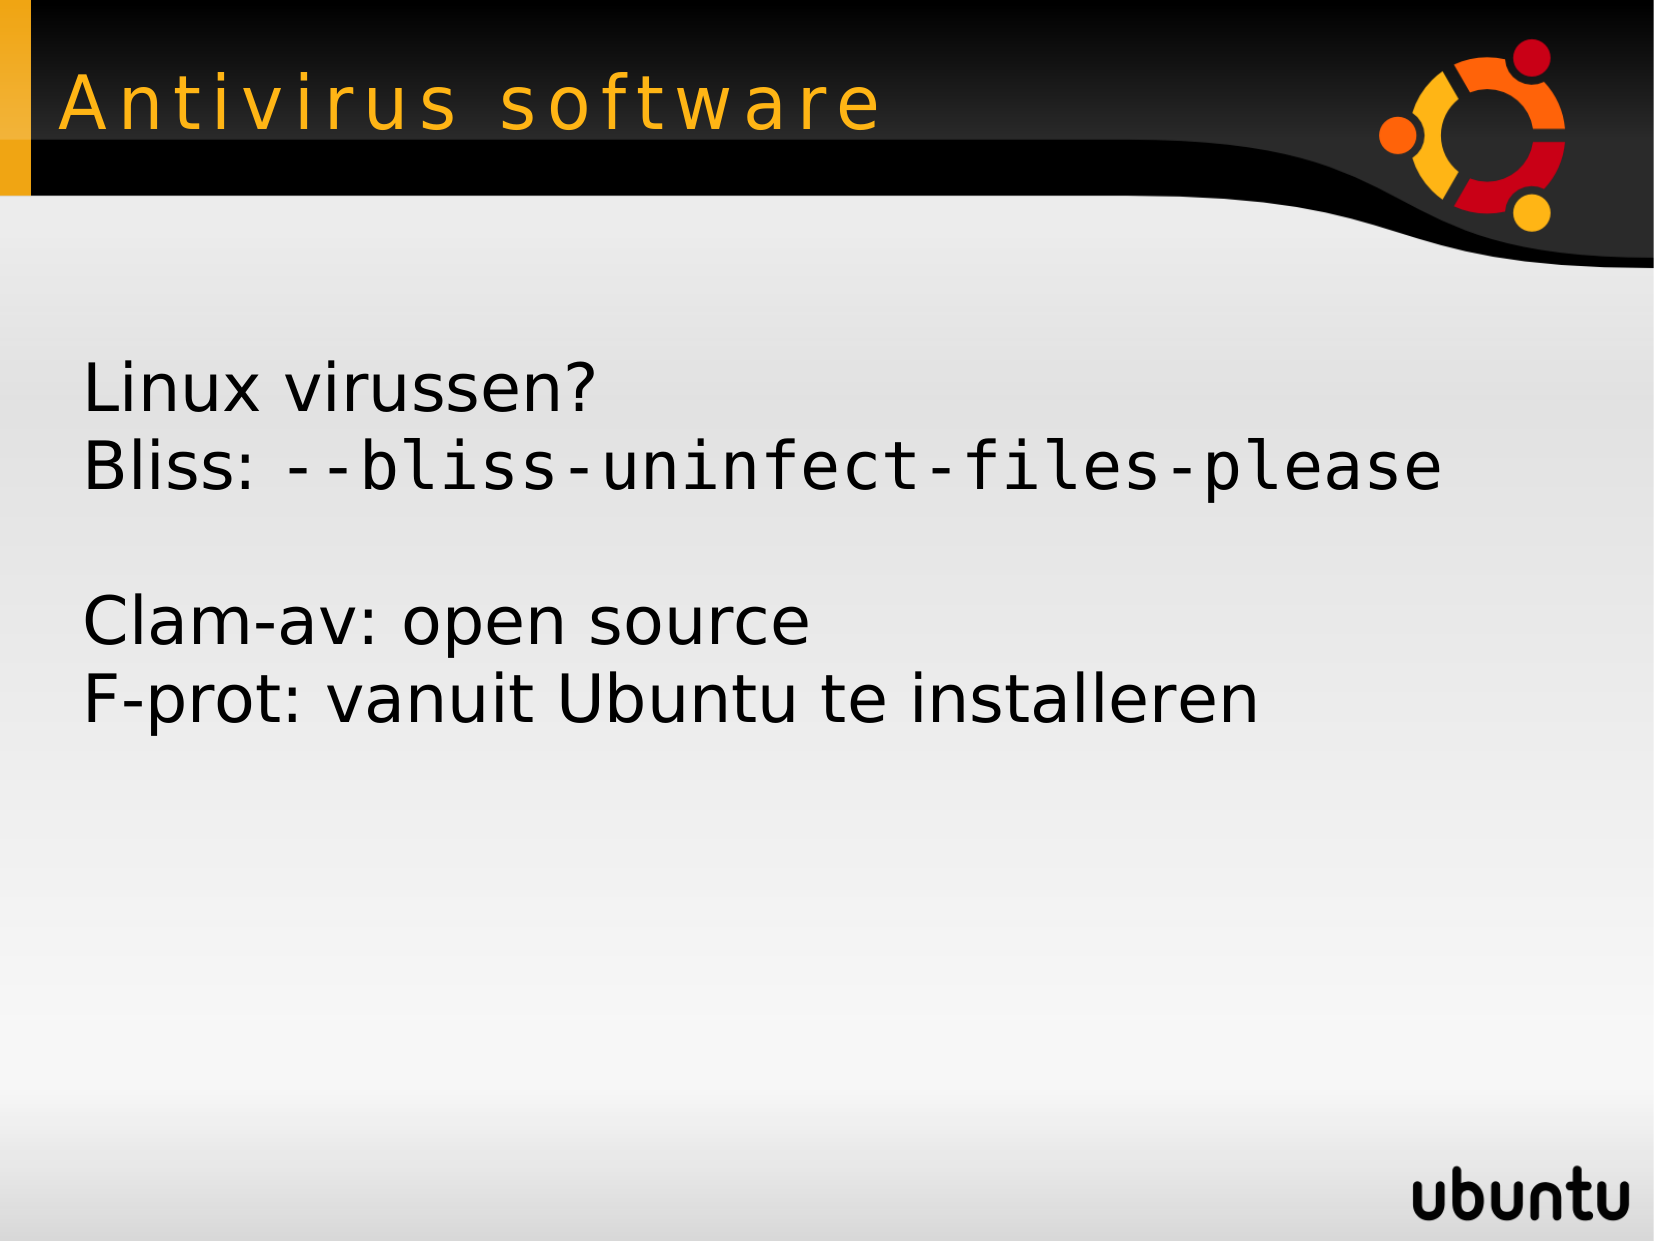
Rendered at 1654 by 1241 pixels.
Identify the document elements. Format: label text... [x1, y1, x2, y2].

subtitle Linux virussen? Bliss: --bliss-uninfect-files-please Clam-av: open source F-prot: vanuit Ubuntu te installeren [82, 290, 1571, 1109]
title Antivirus software [59, 29, 1270, 178]
picture [0, 0, 1654, 1241]
